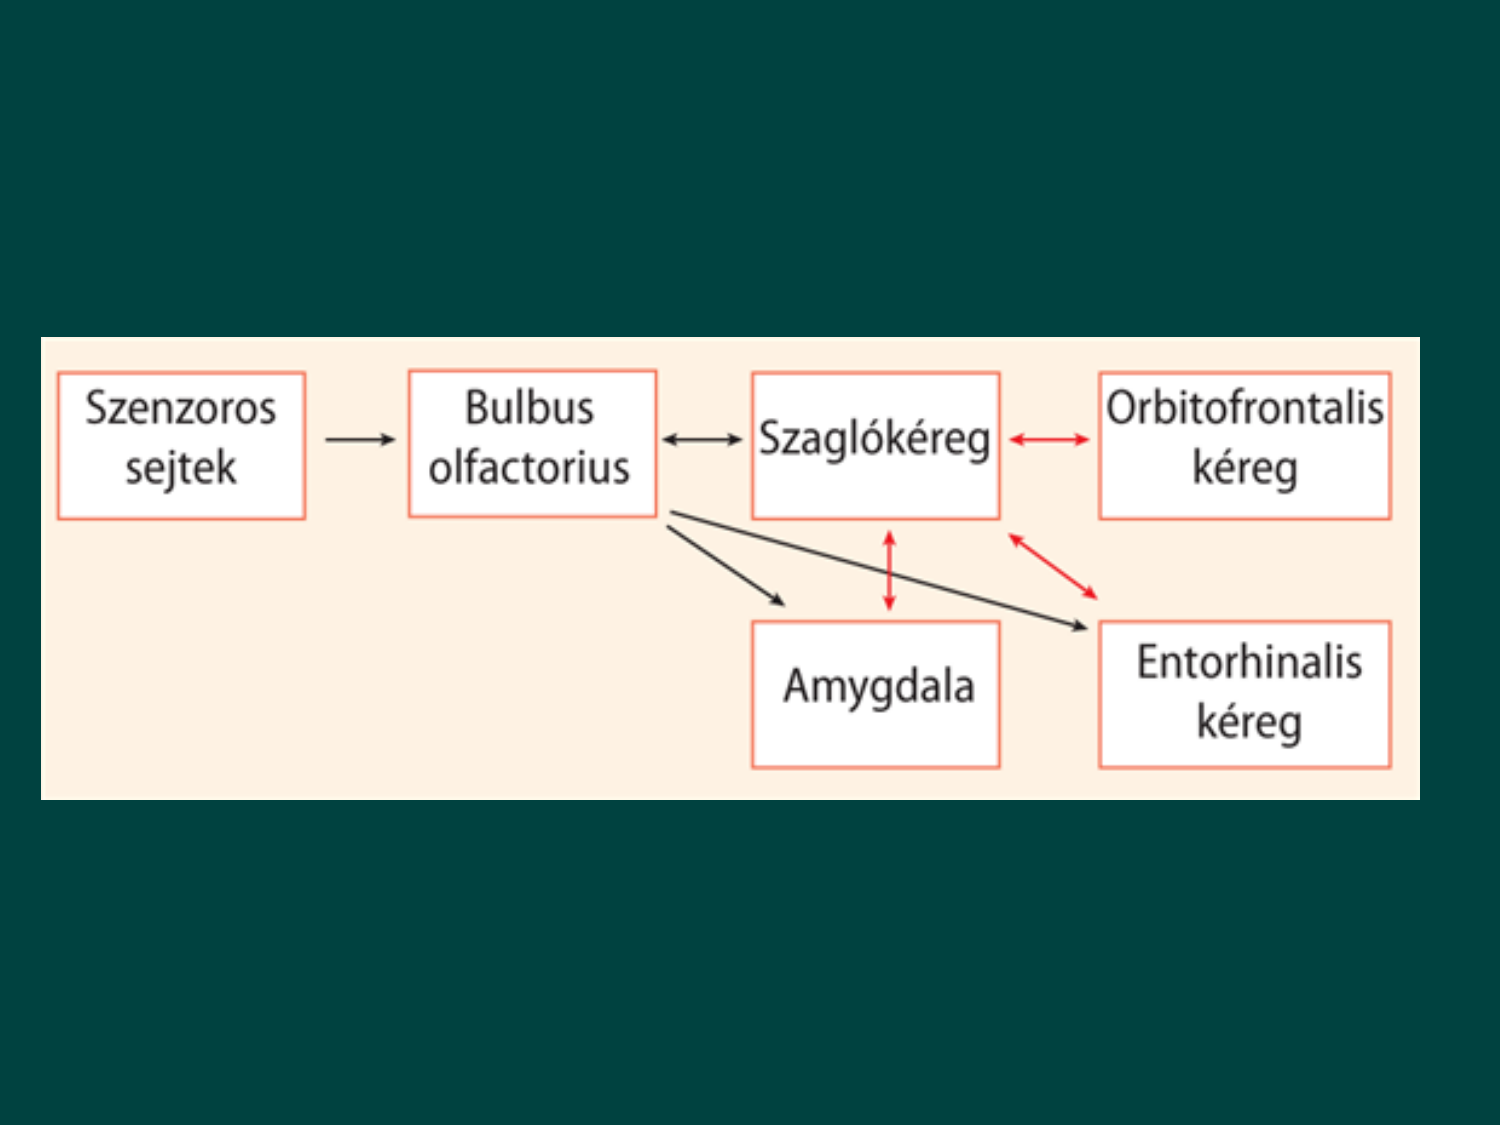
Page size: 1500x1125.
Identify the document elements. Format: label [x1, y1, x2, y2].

picture [41, 337, 1420, 801]
